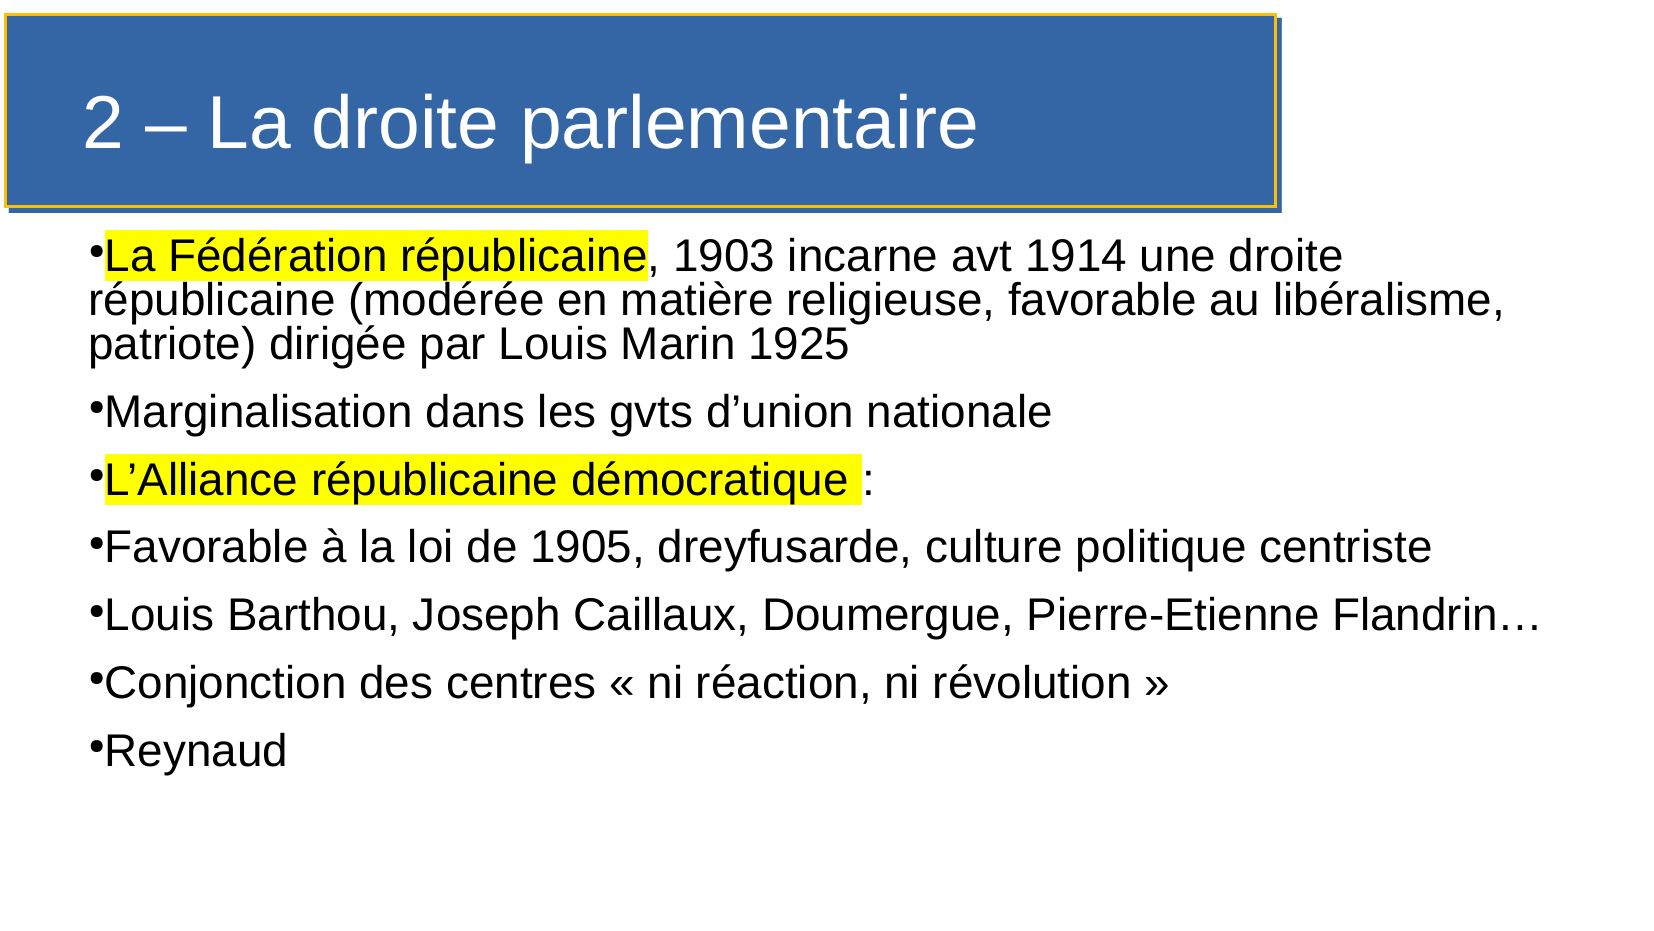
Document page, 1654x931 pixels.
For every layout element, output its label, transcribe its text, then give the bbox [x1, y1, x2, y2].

list La Fédération républicaine, 1903 incarne avt 1914 une droite républicaine (modérée en matière religieuse, favorable au libéralisme, patriote) dirigée par Louis Marin 1925 Marginalisation dans les gvts d’union nationale L’Alliance républicaine démocratique : Favorable à la loi de 1905, dreyfusarde, culture politique centriste Louis Barthou, Joseph Caillaux, Doumergue, Pierre-Etienne Flandrin… Conjonction des centres « ni réaction, ni révolution » Reynaud [88, 236, 1565, 798]
title 2 – La droite parlementaire [82, 44, 1235, 192]
